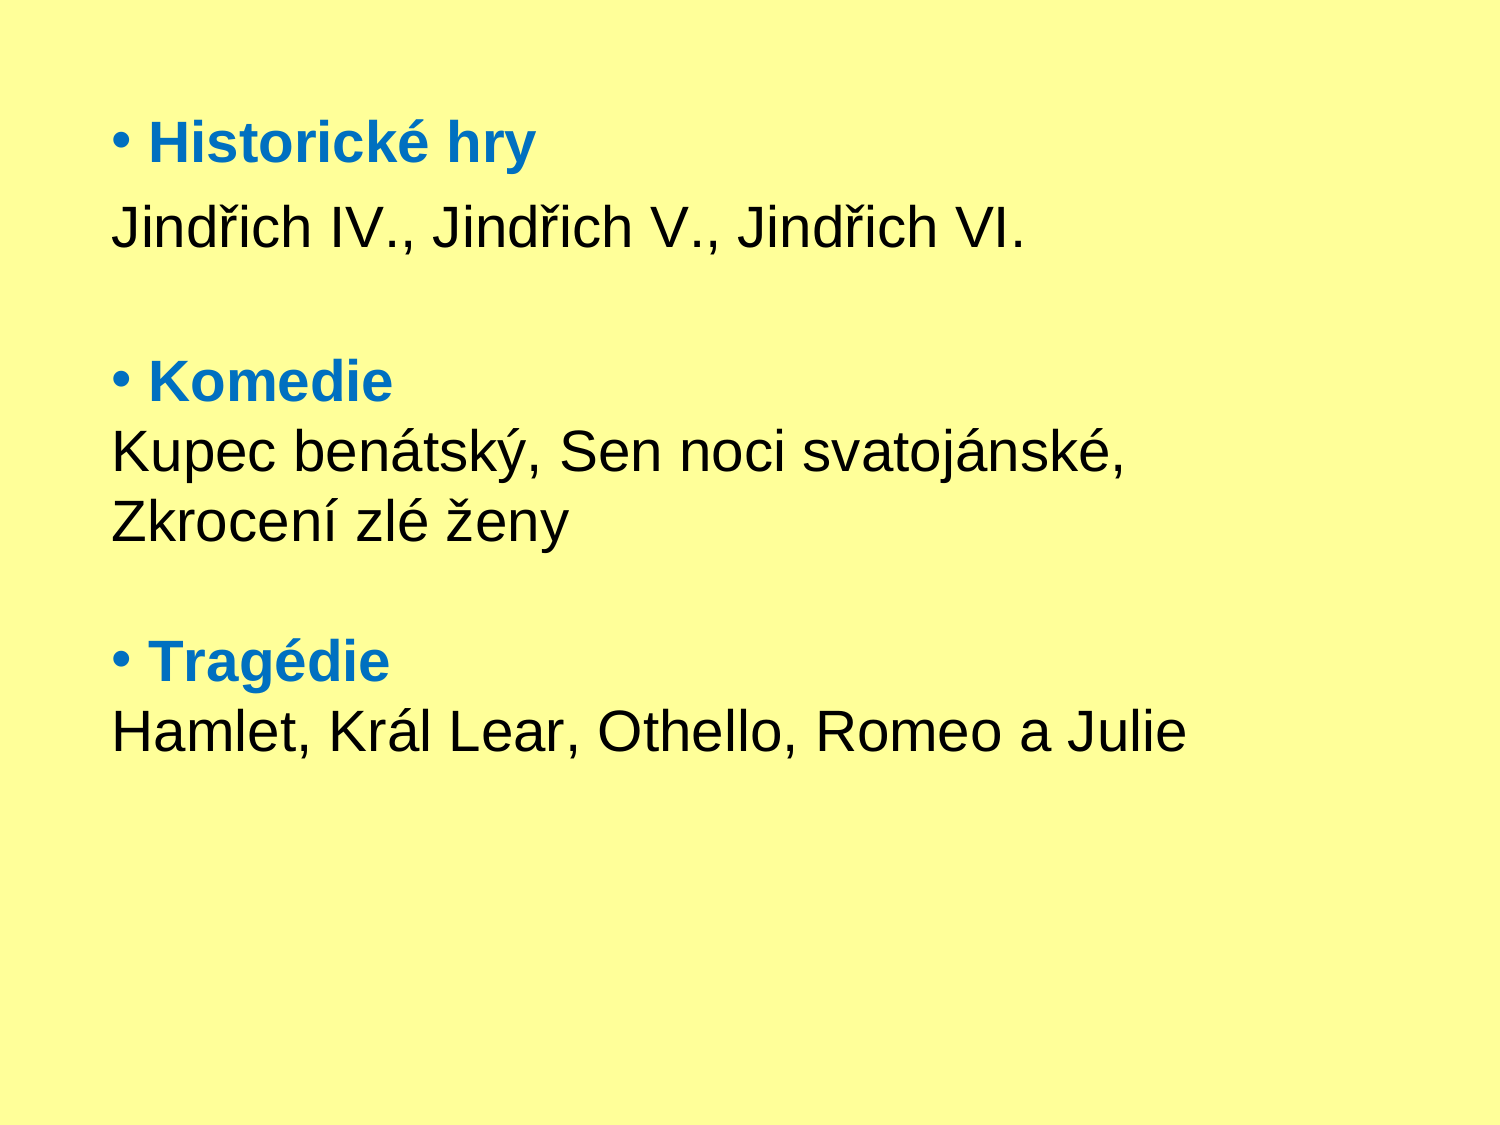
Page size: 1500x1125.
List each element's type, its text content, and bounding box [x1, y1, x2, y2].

text_box Historické hry Jindřich IV., Jindřich V., Jindřich VI. Komedie Kupec benátský, Sen noci svatojánské, Zkrocení zlé ženy Tragédie Hamlet, Král Lear, Othello, Romeo a Julie [97, 96, 1400, 1091]
